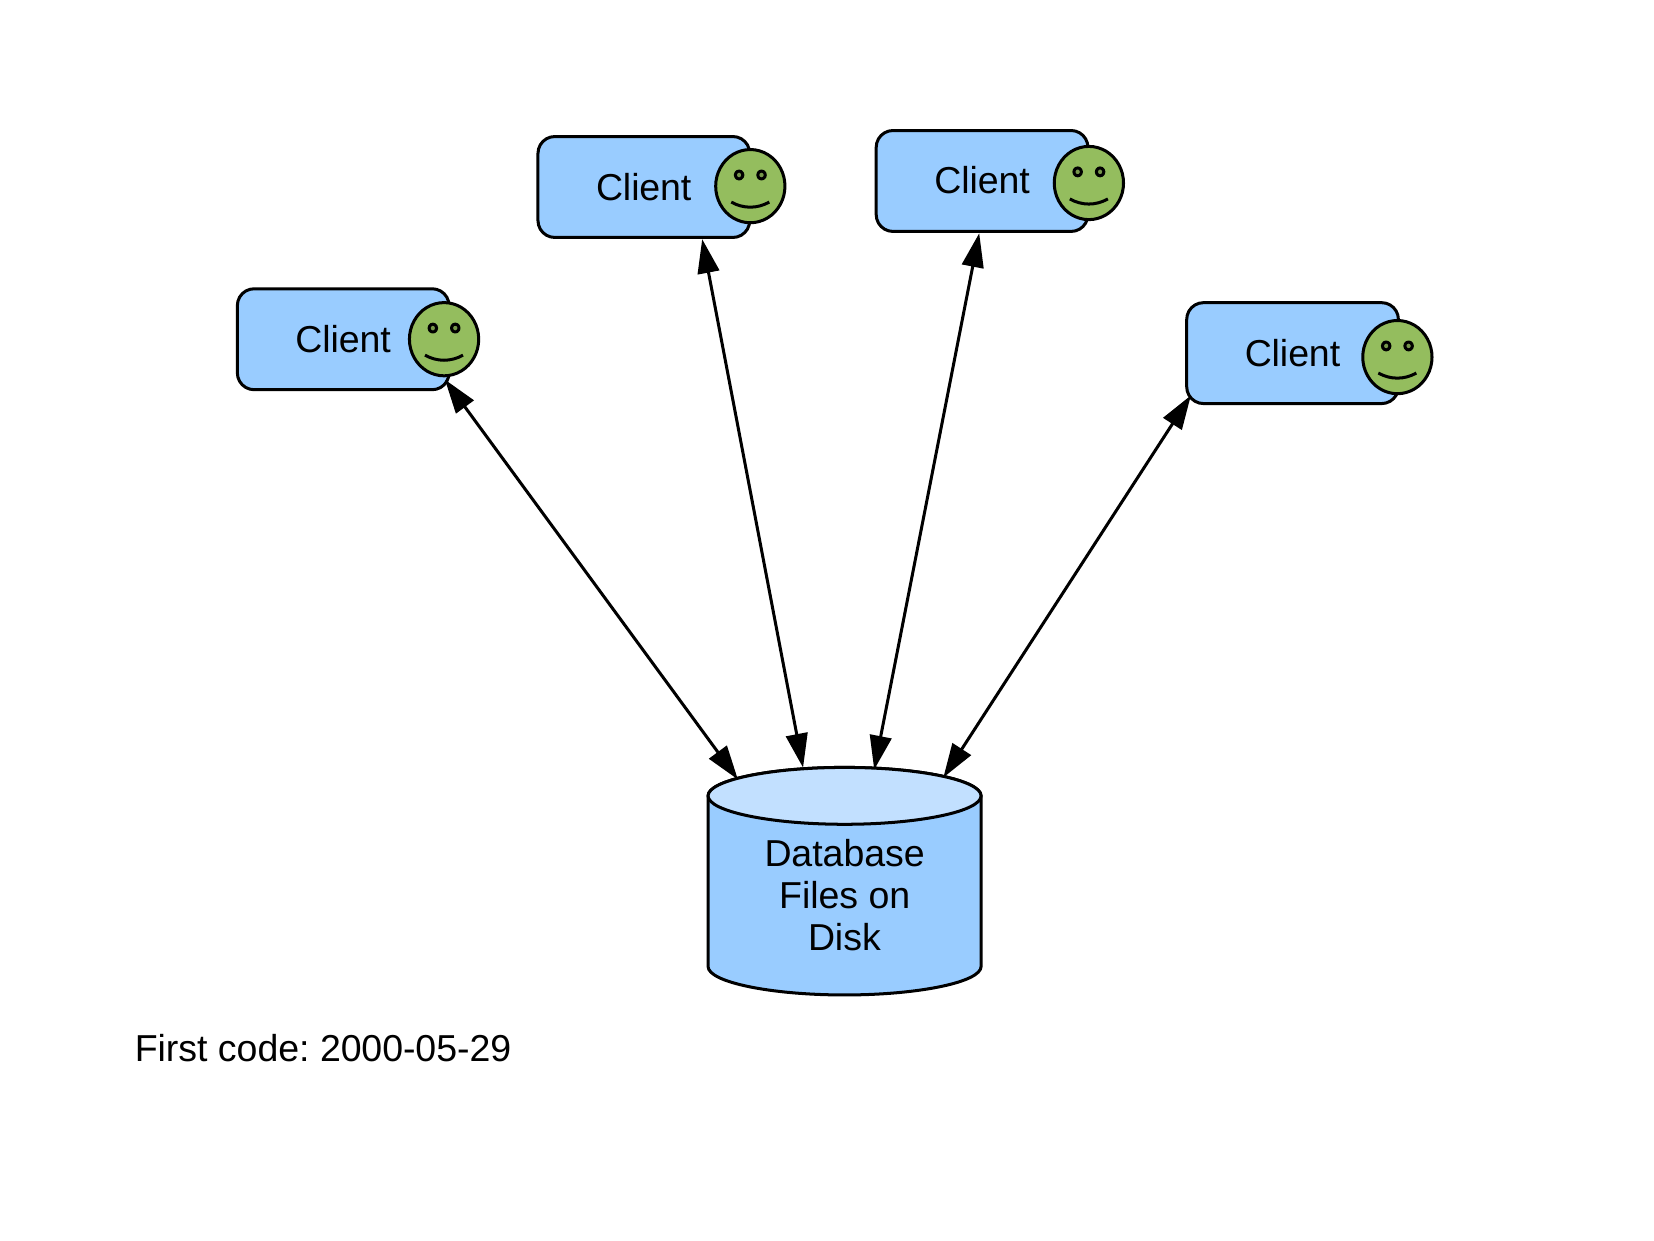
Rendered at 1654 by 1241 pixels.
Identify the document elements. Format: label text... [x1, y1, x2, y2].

text_box [715, 149, 785, 223]
text_box Client [876, 130, 1088, 232]
text_box First code: 2000-05-29 [120, 1020, 527, 1077]
text_box [409, 302, 479, 376]
text_box [1054, 146, 1124, 220]
text_box Client [537, 136, 750, 238]
text_box Client [237, 288, 449, 390]
text_box Database Files on Disk [708, 797, 982, 995]
text_box Client [1186, 302, 1399, 404]
text_box Non-leaf pages hold only keys [708, 767, 982, 825]
text_box [1362, 320, 1433, 394]
